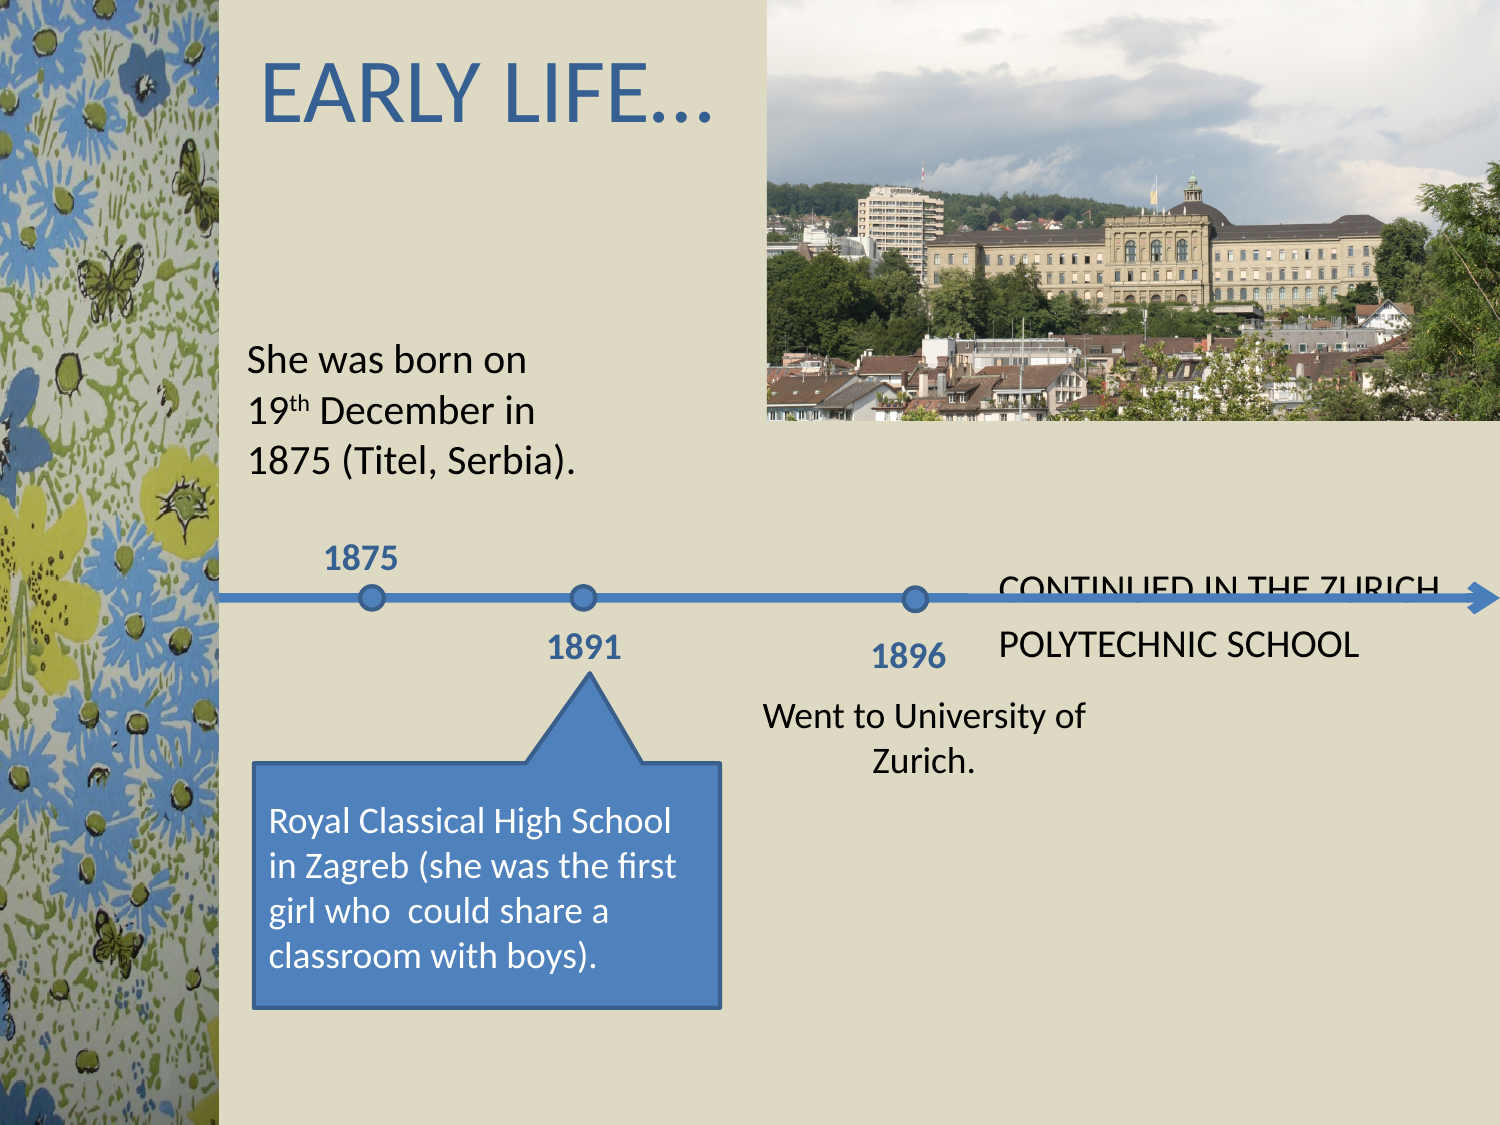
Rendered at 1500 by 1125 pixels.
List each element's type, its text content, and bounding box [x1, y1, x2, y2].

text_box 1896 [855, 623, 984, 684]
text_box 1891 [531, 614, 660, 675]
text_box Went to University of Zurich. [720, 684, 1129, 789]
text_box [571, 586, 596, 610]
text_box 1875 [308, 525, 436, 586]
list CONTINUED IN THE ZURICH POLYTECHNIC SCHOOL [983, 599, 1500, 675]
picture [0, 0, 219, 1125]
picture [766, 0, 1500, 421]
text_box Royal Classical High School in Zagreb (she was the first girl who could share a classroom with boys). [253, 673, 721, 1008]
text_box She was born on 19th December in 1875 (Titel, Serbia). [232, 324, 603, 490]
text_box [360, 586, 384, 610]
title EARLY LIFE… [219, 0, 766, 180]
text_box [903, 587, 928, 612]
list CONTINUED IN THE ZURICH POLYTECHNIC SCHOOL [983, 467, 1500, 597]
